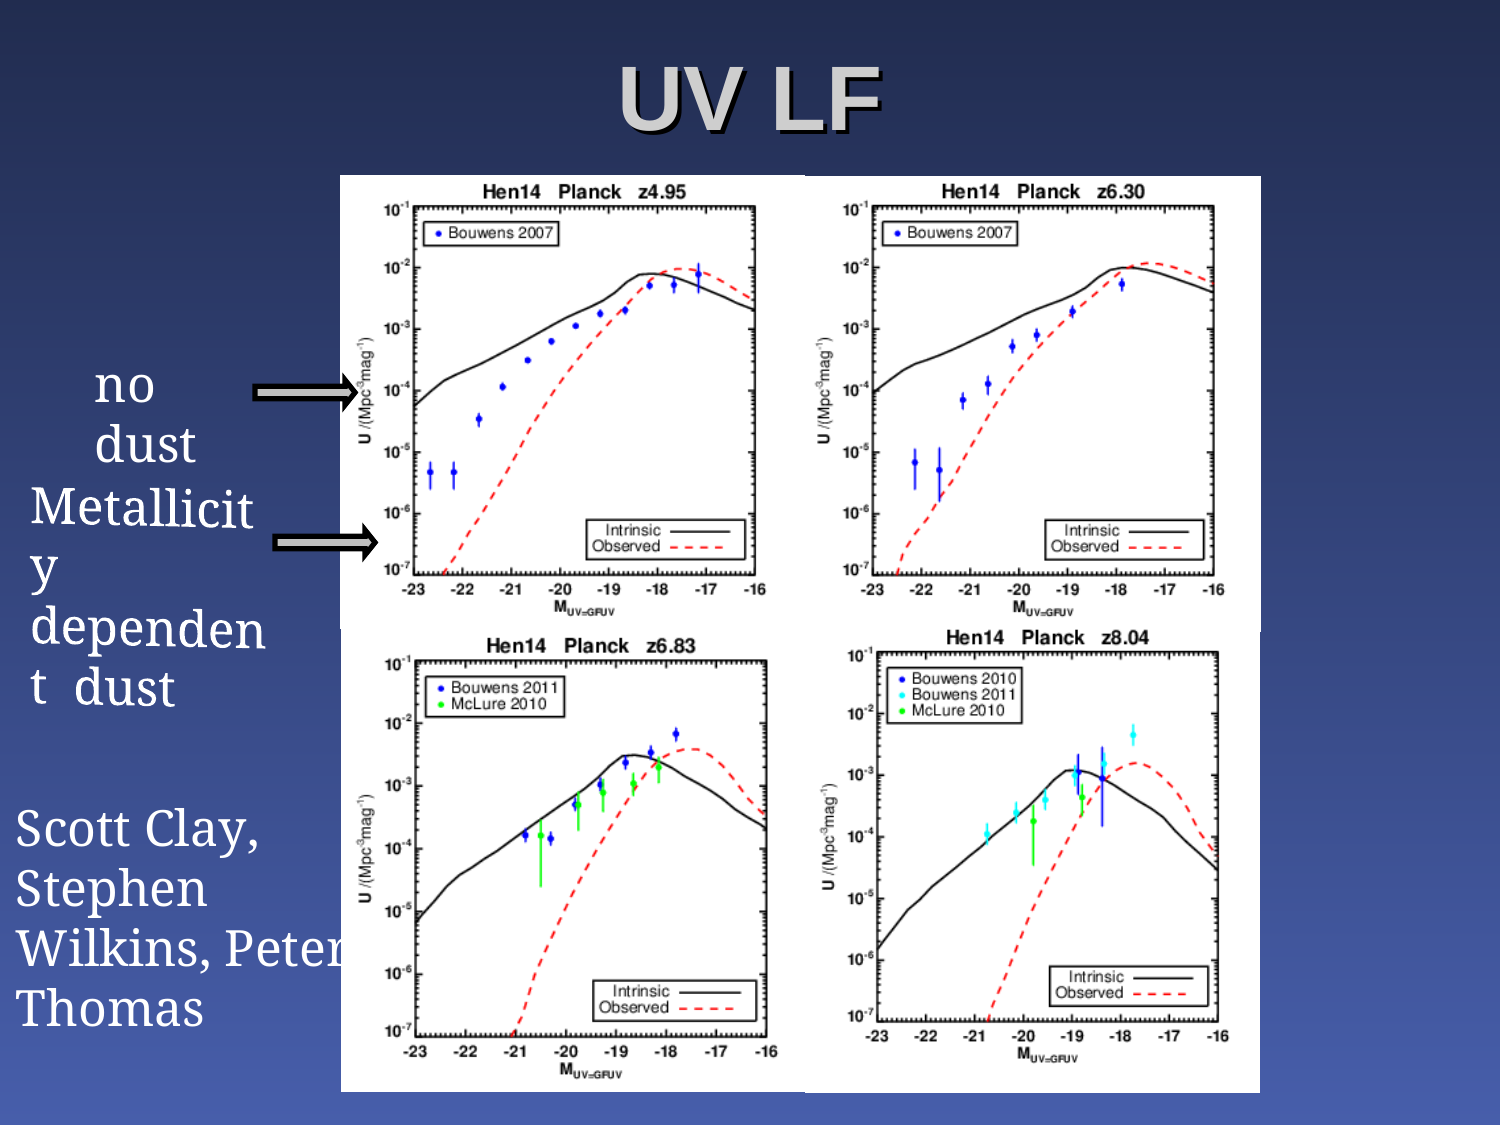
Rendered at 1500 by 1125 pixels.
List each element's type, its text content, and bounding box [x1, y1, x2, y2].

picture [340, 175, 1261, 1093]
text_box no dust [79, 344, 285, 471]
text_box Scott Clay, Stephen Wilkins, Peter Thomas [1, 788, 392, 1044]
text_box Metallicity dependent dust [14, 464, 286, 727]
title UV LF [0, 0, 1500, 188]
text_box [285, 529, 376, 555]
text_box [285, 379, 356, 405]
